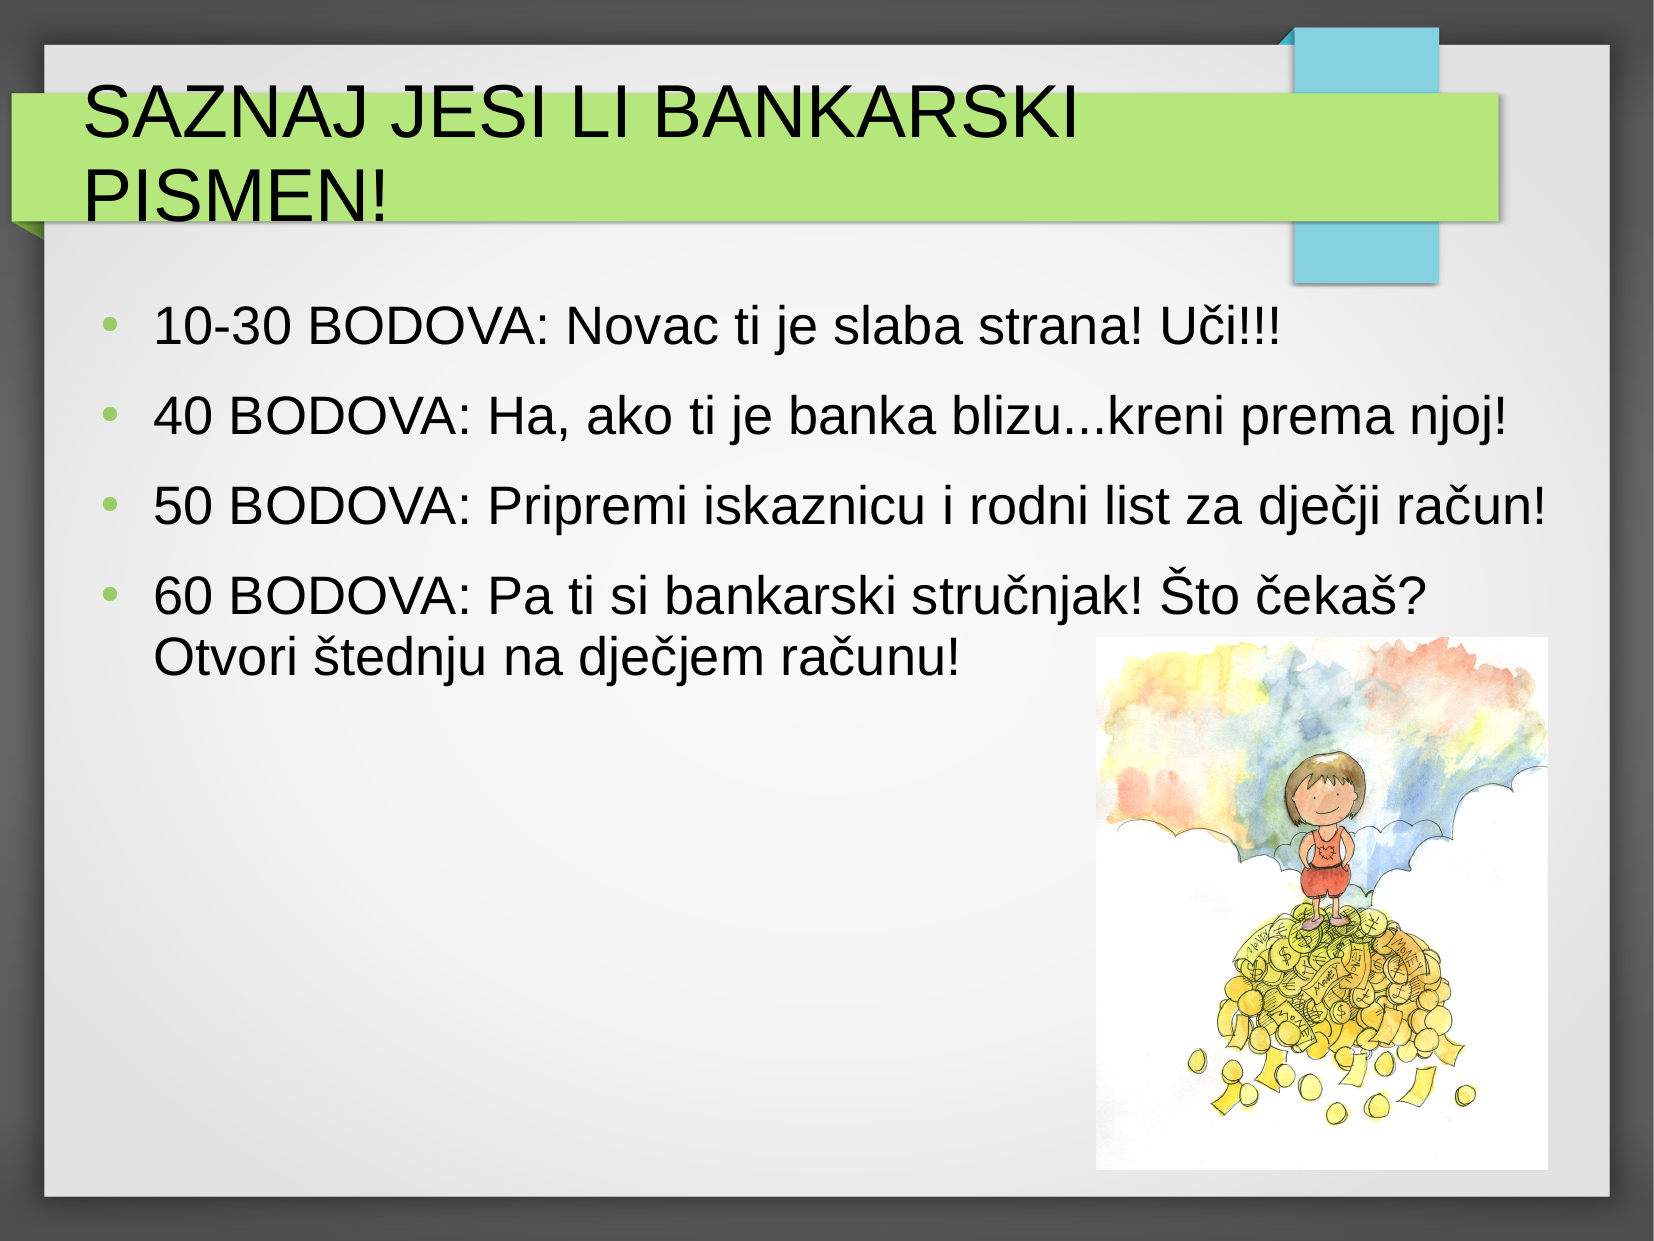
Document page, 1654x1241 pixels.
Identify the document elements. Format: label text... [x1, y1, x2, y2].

picture [0, 0, 1654, 1241]
title SAZNAJ JESI LI BANKARSKI PISMEN! [82, 69, 1264, 238]
list 10-30 BODOVA: Novac ti je slaba strana! Uči!!! 40 BODOVA: Ha, ako ti je banka blizu...kreni prema njoj! 50 BODOVA: Pripremi iskaznicu i rodni list za dječji račun! 60 BODOVA: Pa ti si bankarski stručnjak! Što čekaš? Otvori štednju na dječjem računu! [82, 295, 1571, 1015]
